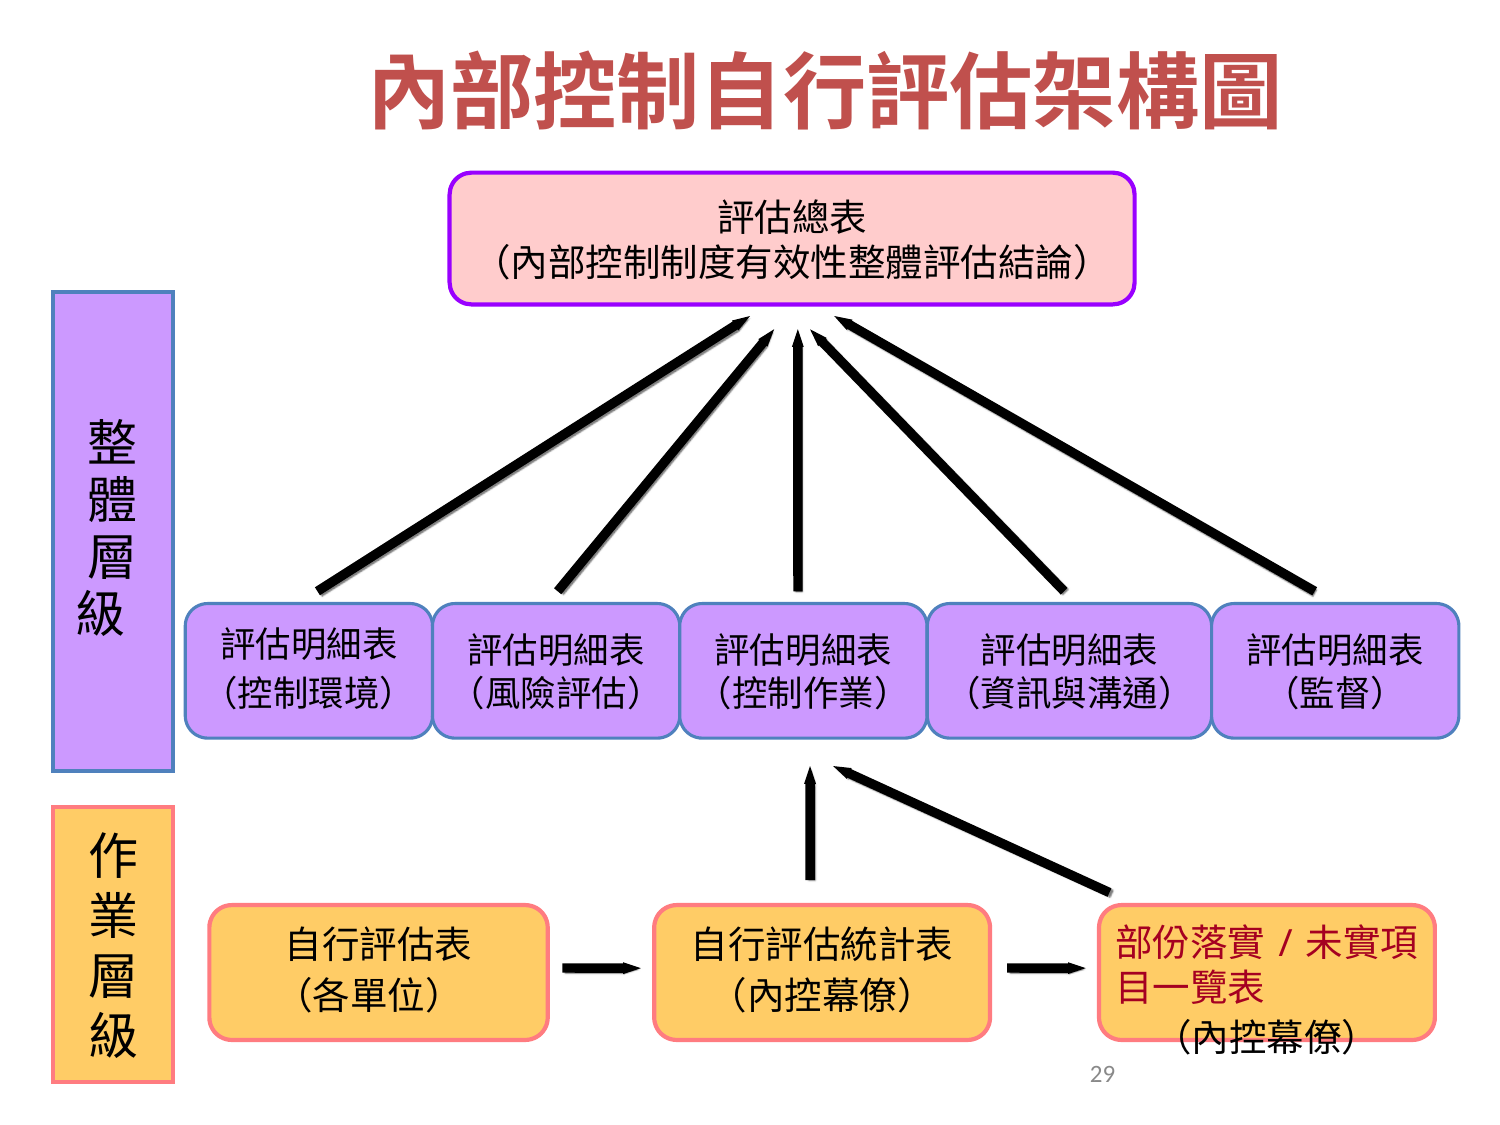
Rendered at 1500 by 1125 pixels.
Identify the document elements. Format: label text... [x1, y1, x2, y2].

text_box 評估總表 （內部控制制度有效性整體評估結論） [449, 172, 1135, 305]
text_box 部份落實/未實項目一覽表 （內控幕僚） [1099, 905, 1435, 1040]
text_box 評估明細表 （控制作業） [679, 603, 927, 739]
text_box 作 業 層 級 [53, 807, 173, 1082]
text_box 整 體 層 級 [53, 292, 173, 771]
text_box 自行評估統計表 （內控幕僚） [654, 905, 991, 1040]
title 內部控制自行評估架構圖 [150, 31, 1500, 148]
text_box 評估明細表 （資訊與溝通） [927, 603, 1212, 739]
text_box 評估明細表 （控制環境） [185, 603, 432, 739]
text_box 評估明細表 （風險評估） [432, 603, 680, 739]
text_box 評估明細表 （監督） [1211, 603, 1459, 739]
text_box 自行評估表 （各單位） [209, 905, 548, 1040]
text_box 29 [1074, 1042, 1426, 1103]
